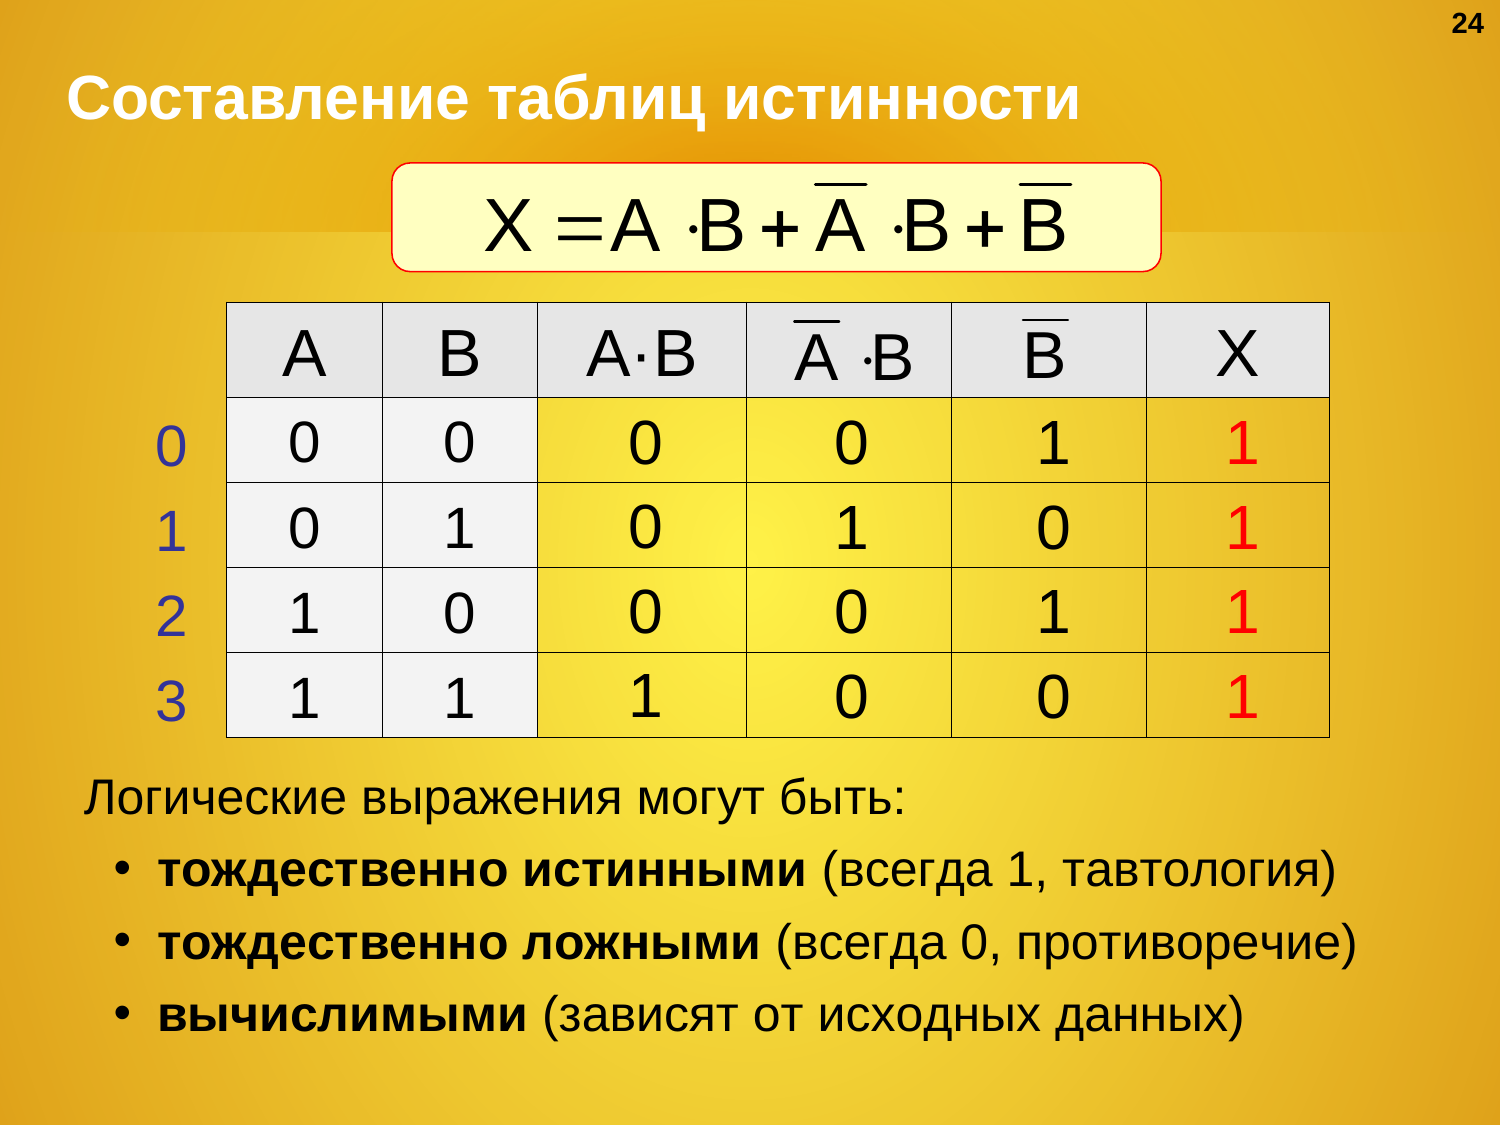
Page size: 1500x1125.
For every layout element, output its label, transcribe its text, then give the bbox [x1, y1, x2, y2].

table_cell [898, 398, 951, 482]
table_cell [693, 483, 746, 567]
table_cell [952, 568, 1007, 652]
table_cell [1100, 483, 1146, 567]
chart [469, 169, 1085, 264]
table_cell [693, 653, 746, 737]
text_box <номер> [1148, 0, 1499, 75]
table_cell [1289, 483, 1329, 567]
table_cell [747, 483, 805, 567]
text_box 0 [599, 392, 693, 477]
table_cell [1147, 483, 1196, 567]
text_box 0 [805, 562, 898, 646]
table_cell [538, 653, 599, 737]
text_box 1 [805, 478, 898, 562]
table_cell [1100, 653, 1146, 737]
table_cell [1147, 568, 1196, 652]
chart [1011, 306, 1085, 390]
title Составление таблиц истинности [51, 49, 1426, 127]
text_box 0 [599, 477, 693, 561]
table_header A [227, 303, 382, 397]
table_cell 0 [227, 483, 382, 567]
table_cell 1 [227, 568, 382, 652]
text_box 1 [1196, 393, 1289, 478]
table_header X [1147, 303, 1329, 397]
text_box 1 [1196, 646, 1289, 740]
table_header A·B [538, 303, 746, 397]
table_header B [383, 303, 537, 397]
table_cell [898, 653, 951, 737]
table_cell [747, 653, 805, 737]
table_cell 1 [128, 485, 217, 570]
text_box Логические выражения могут быть: тождественно истинными (всегда 1, тавтология) тождественно ложными (всегда 0, противоречие) вычислимыми (зависят от исходных данных) [69, 756, 1442, 1050]
table_cell 2 [128, 570, 217, 655]
table_cell [1147, 653, 1196, 737]
table_cell [1289, 568, 1329, 652]
table_cell [952, 653, 1007, 737]
table_cell 1 [383, 653, 537, 737]
table_header [952, 303, 1146, 397]
text_box 0 [805, 646, 898, 740]
table_cell [693, 398, 746, 482]
table_cell [1100, 398, 1146, 482]
text_box 1 [1196, 478, 1289, 562]
table_cell 1 [383, 483, 537, 567]
table_header 0 [128, 400, 217, 485]
text_box 0 [805, 393, 898, 478]
text_box 0 [1007, 478, 1100, 562]
text_box 1 [1007, 562, 1100, 646]
table_cell [1289, 398, 1329, 482]
text_box 0 [599, 561, 693, 646]
table_cell [747, 398, 805, 482]
table_cell [538, 568, 599, 652]
table_cell [1100, 568, 1146, 652]
text_box 1 [599, 646, 693, 740]
table_cell [538, 398, 599, 482]
text_box [391, 162, 1162, 272]
table_cell [952, 398, 1007, 482]
table_cell [1147, 398, 1196, 482]
text_box 0 [1007, 646, 1100, 740]
table_cell [747, 568, 805, 652]
table_cell [693, 568, 746, 652]
chart [783, 308, 928, 392]
table_cell [898, 483, 951, 567]
table_cell 0 [383, 568, 537, 652]
table_cell 0 [227, 398, 382, 482]
table_cell [538, 483, 599, 567]
table_cell [952, 483, 1007, 567]
table_cell 3 [128, 655, 217, 740]
text_box 1 [1196, 562, 1289, 646]
table_cell 0 [383, 398, 537, 482]
table_cell 1 [227, 653, 382, 737]
table_cell [1289, 653, 1329, 737]
text_box 1 [1007, 393, 1100, 478]
table_header [747, 303, 951, 397]
table_cell [898, 568, 951, 652]
